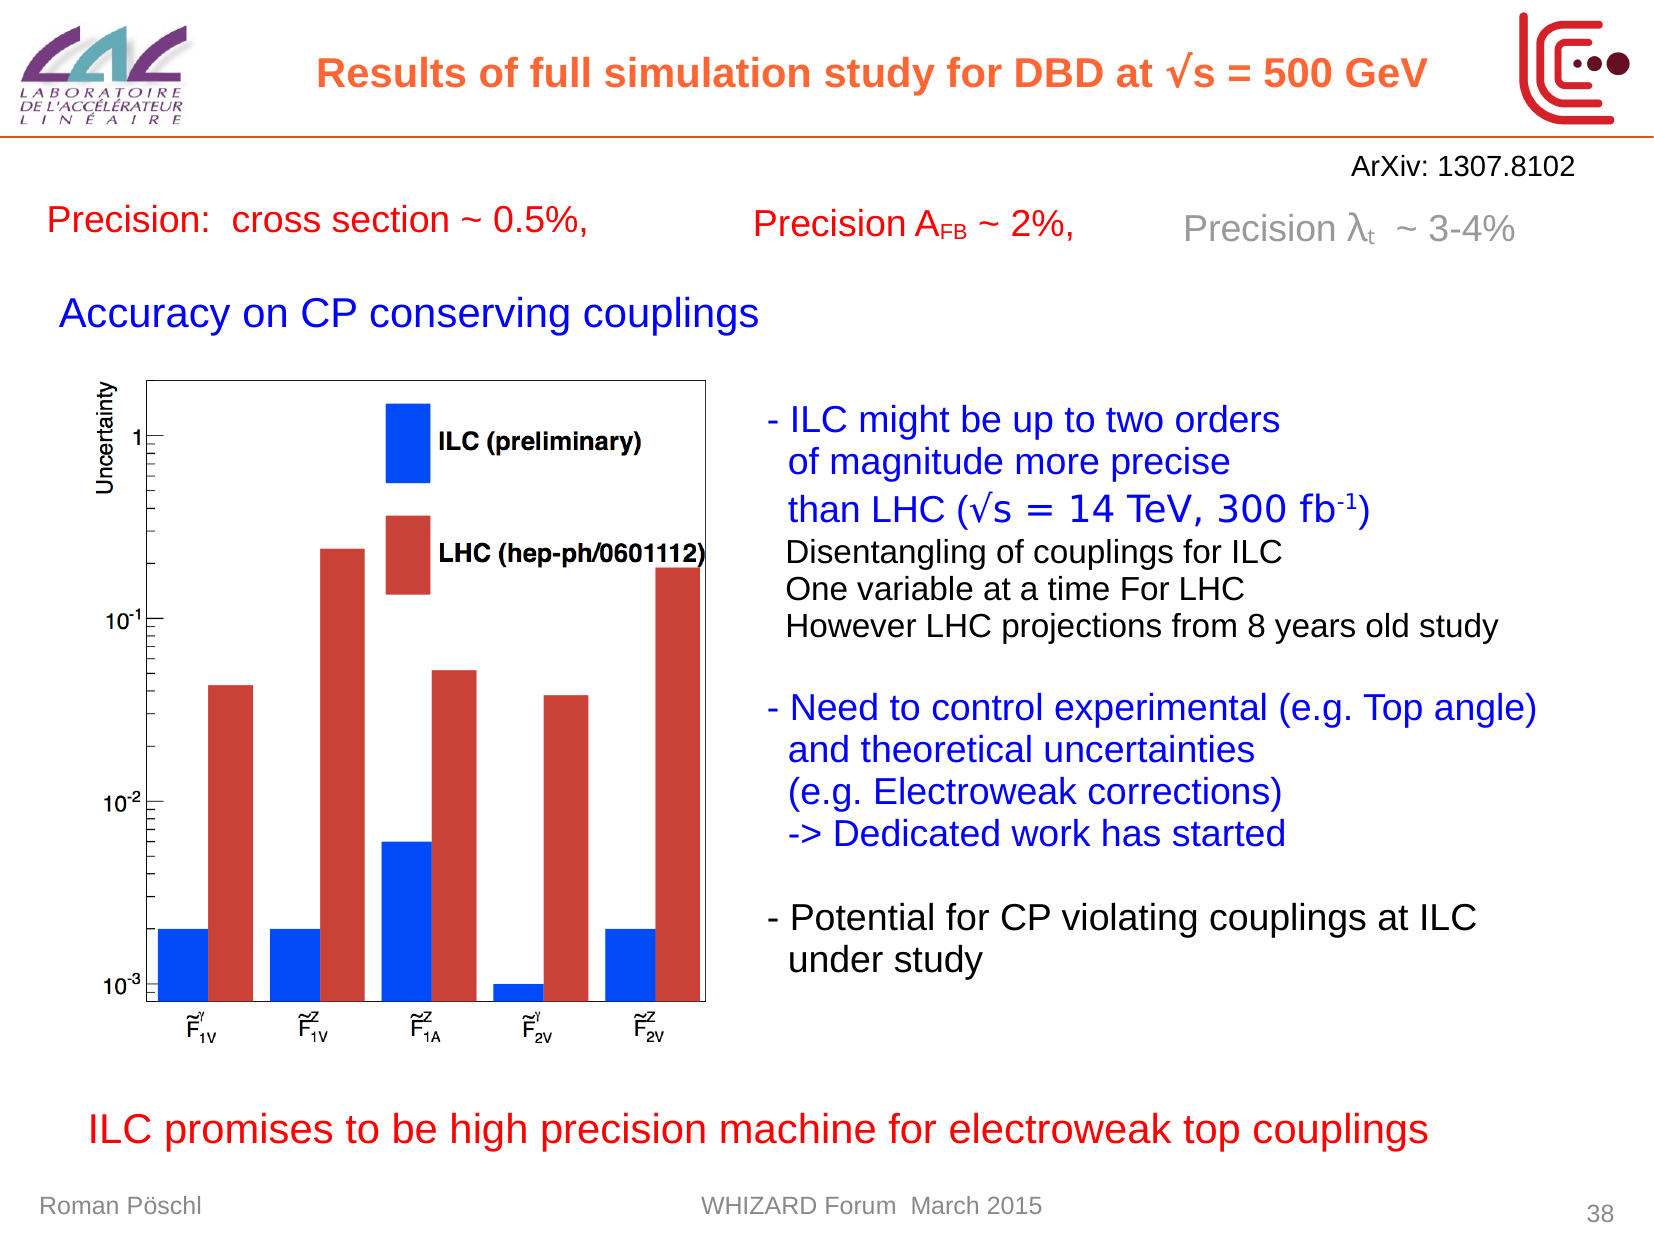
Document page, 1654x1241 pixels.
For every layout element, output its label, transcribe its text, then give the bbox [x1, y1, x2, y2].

picture [1508, 2, 1641, 135]
title Results of full simulation study for DBD at √s = 500 GeV [128, 29, 1617, 113]
picture [17, 22, 199, 127]
text_box ILC promises to be high precision machine for electroweak top couplings [72, 1098, 1648, 1162]
text_box Precision λt ~ 3-4% [1168, 193, 1573, 266]
text_box Accuracy on CP conserving couplings [43, 282, 852, 346]
text_box ArXiv: 1307.8102 [1336, 142, 1621, 191]
text_box Precision: cross section ~ 0.5%, [31, 191, 675, 250]
text_box Precision AFB ~ 2%, [738, 195, 1129, 266]
text_box - ILC might be up to two orders of magnitude more precise than LHC (√s = 14 TeV, 300 fb-1) Disentangling of couplings for ILC One variable at a time For LHC However LHC projections from 8 years old study - Need to control experimental (e.g. Top angle) and theoretical uncertainties (e.g. Electroweak corrections) -> Dedicated work has started - Potential for CP violating couplings at ILC under study [752, 390, 1654, 1002]
picture [69, 346, 782, 1087]
